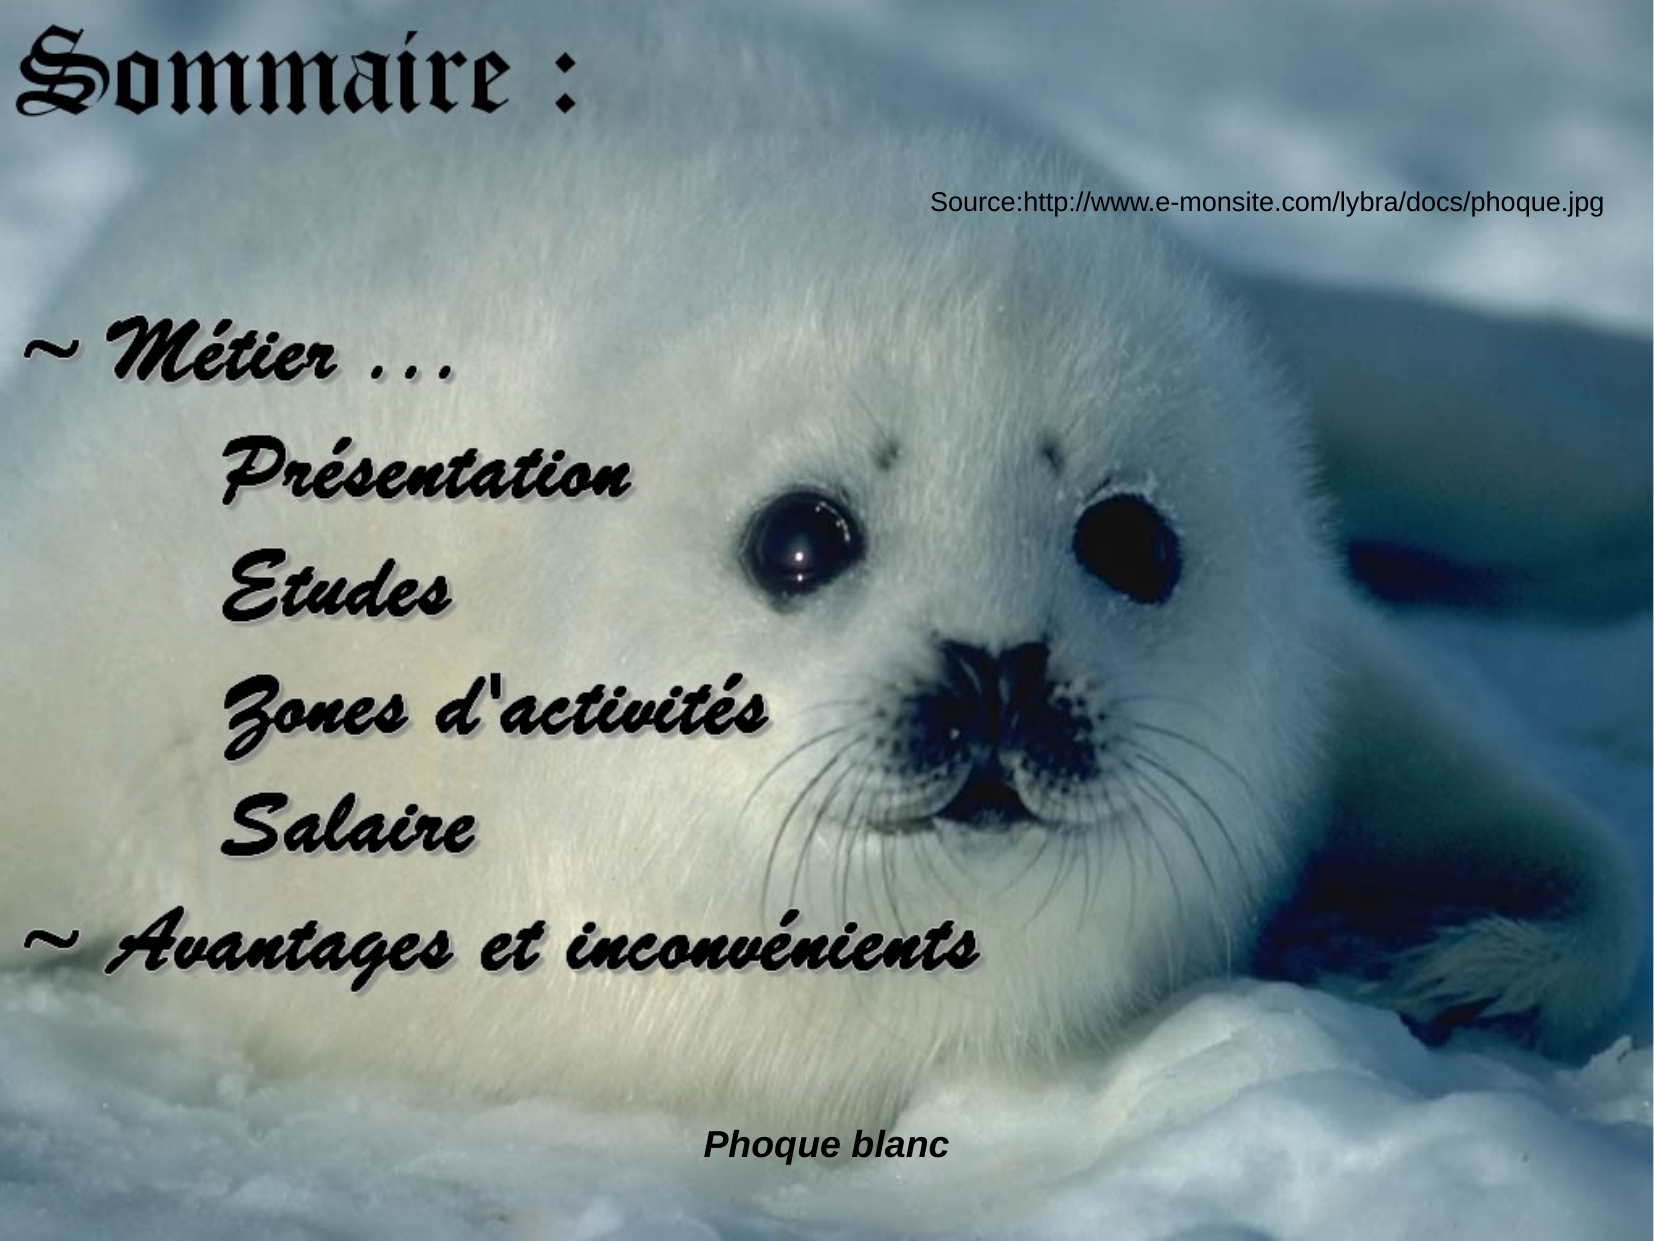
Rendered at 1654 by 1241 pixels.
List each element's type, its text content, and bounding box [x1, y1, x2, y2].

text_box Source:http://www.e-monsite.com/lybra/docs/phoque.jpg [915, 179, 1654, 237]
picture [0, 0, 1654, 1241]
